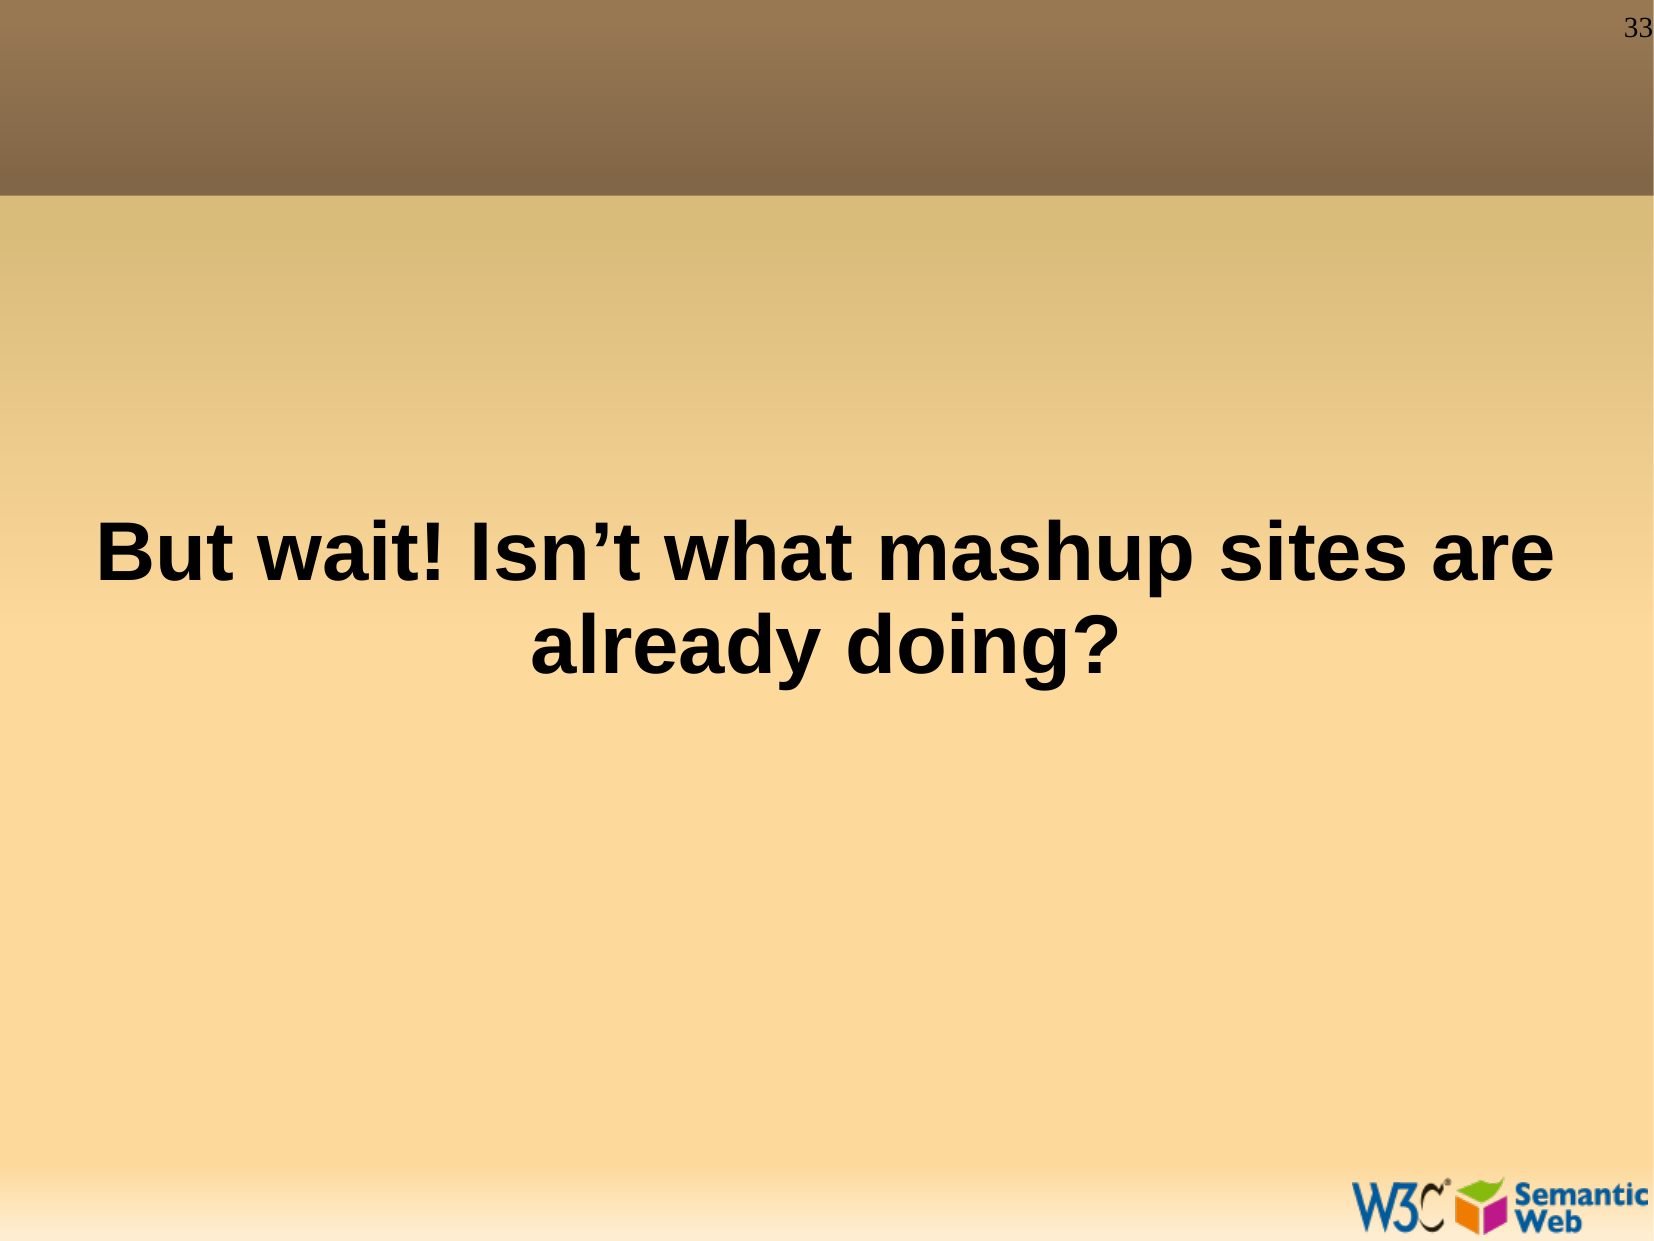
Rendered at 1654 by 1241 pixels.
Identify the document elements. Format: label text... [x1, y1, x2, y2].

title But wait! Isn’t what mashup sites are already doing? [59, 504, 1595, 692]
picture [0, 0, 1654, 1241]
